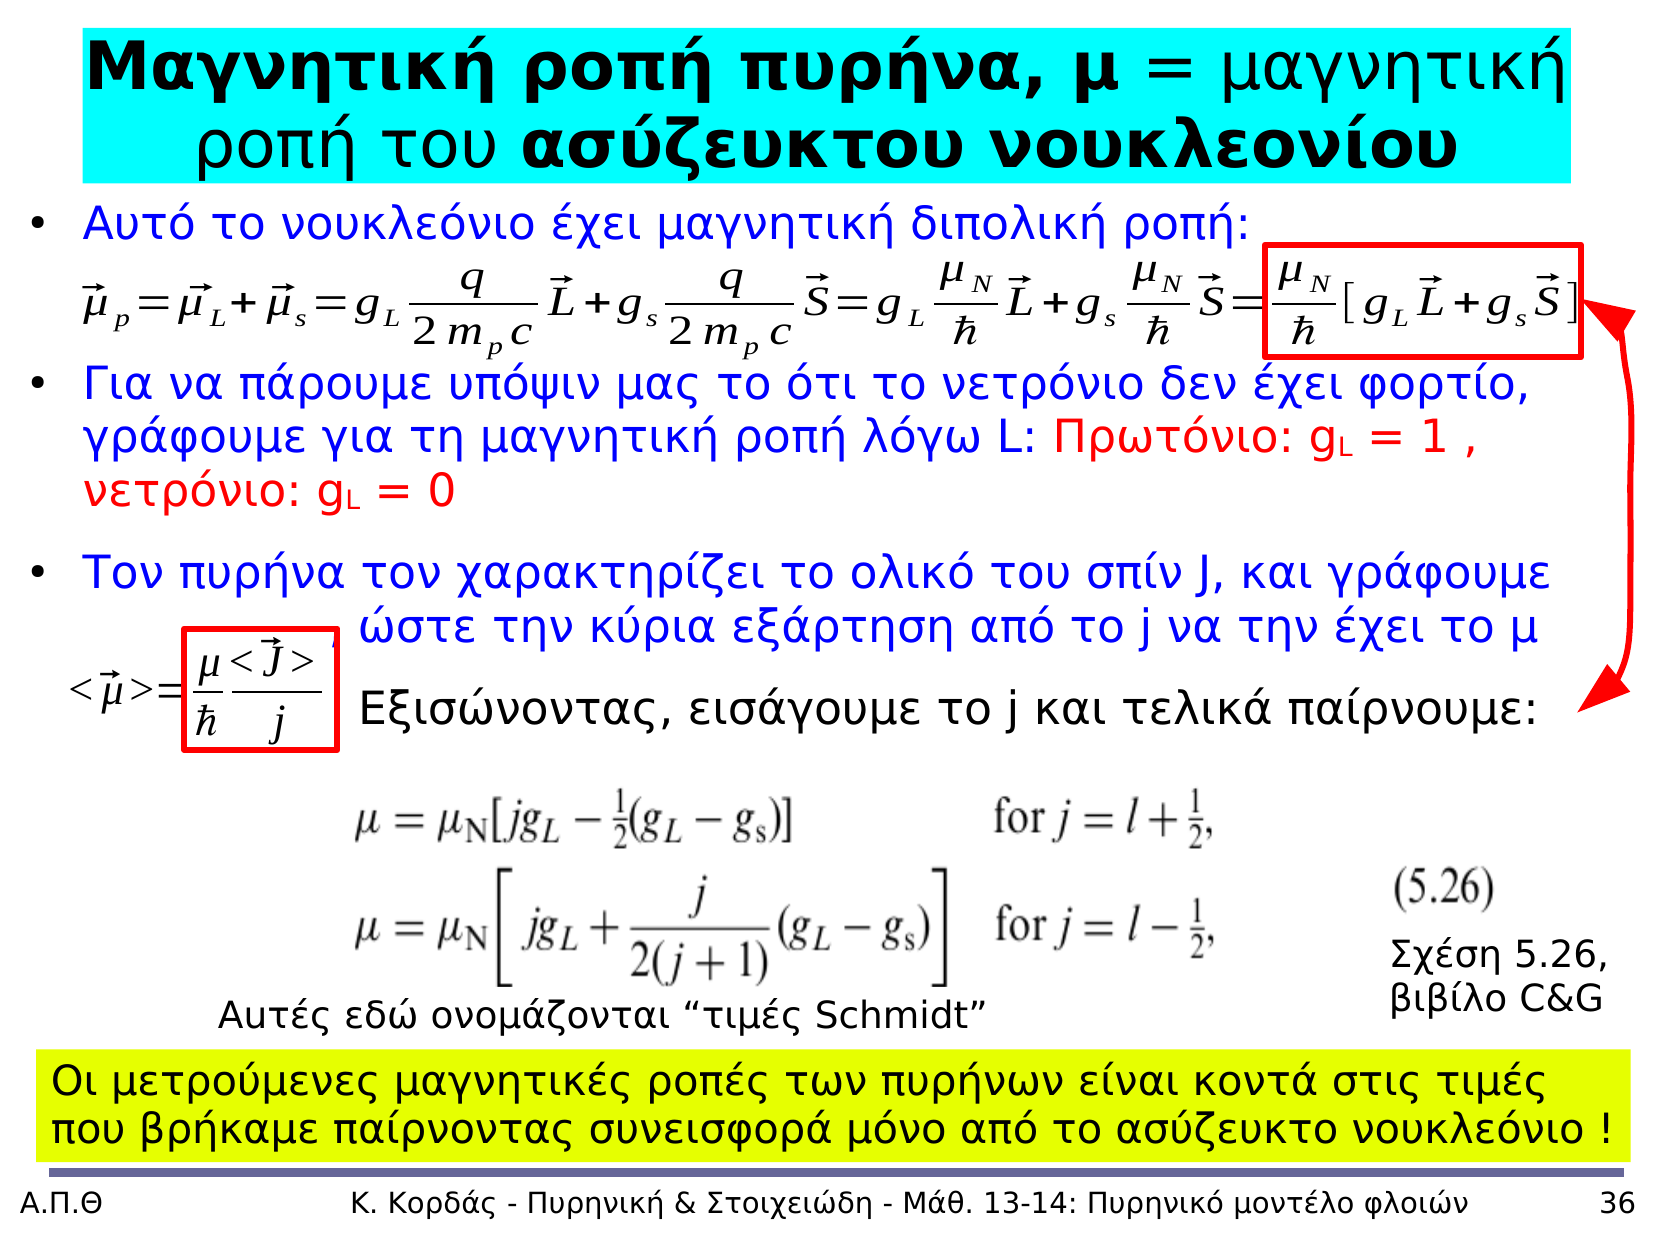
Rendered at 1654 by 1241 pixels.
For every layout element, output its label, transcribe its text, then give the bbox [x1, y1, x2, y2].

chart [57, 637, 181, 751]
title Mαγνητική ροπή πυρήνα, μ = μαγνητική ροπή του ασύζευκτου νουκλεονίου [82, 27, 1571, 184]
list Αυτό το νουκλεόνιο έχει μαγνητική διπολική ροπή: Για να πάρουμε υπόψιν μας το ότι το νετρόνιο δεν έχει φορτίο, γράφουμε για τη μαγνητική ροπή λόγω L: Πρωτόνιο: gL = 1 , νετρόνιο: gL = 0 Τον πυρήνα τον χαρακτηρίζει το ολικό του σπίν J, και γράφουμε , ώστε την κύρια εξάρτηση από το j να την έχει το μ Εξισώνοντας, εισάγουμε το j και τελικά παίρνουμε: [11, 197, 1651, 1159]
text_box Οι μετρούμενες μαγνητικές ροπές των πυρήνων είναι κοντά στις τιμές που βρήκαμε παίρνοντας συνεισφορά μόνο από το ασύζευκτο νουκλεόνιο ! [36, 1049, 1631, 1163]
chart [187, 637, 334, 747]
text_box Σχέση 5.26, βιβίλο C&G [1374, 925, 1625, 1029]
picture [187, 767, 1501, 1049]
chart [67, 242, 1593, 363]
text_box Αuτές εδώ ονομάζονται “τιμές Schmidt” [203, 986, 1004, 1046]
